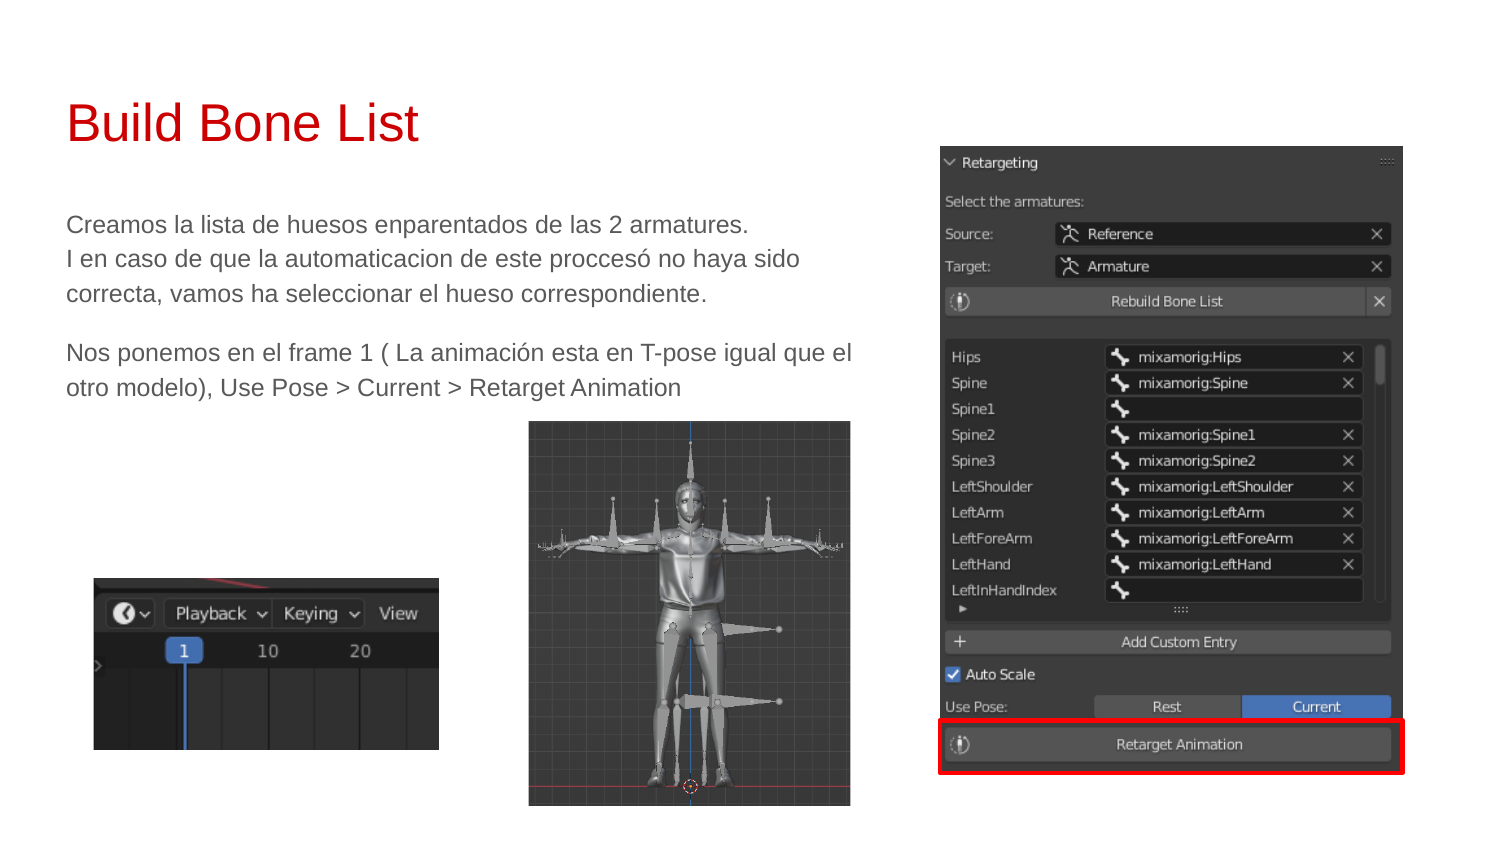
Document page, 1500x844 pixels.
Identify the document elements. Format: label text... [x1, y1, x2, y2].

picture [942, 723, 1400, 771]
picture [940, 146, 1403, 718]
title Build Bone List [51, 72, 1449, 167]
picture [93, 578, 439, 750]
picture [528, 421, 851, 806]
list Creamos la lista de huesos enparentados de las 2 armatures. I en caso de que la automaticacion de este proccesó no haya sido correcta, vamos ha seleccionar el hueso correspondiente. Nos ponemos en el frame 1 ( La animación esta en T-pose igual que el otro modelo), Use Pose > Current > Retarget Animation [51, 189, 903, 750]
